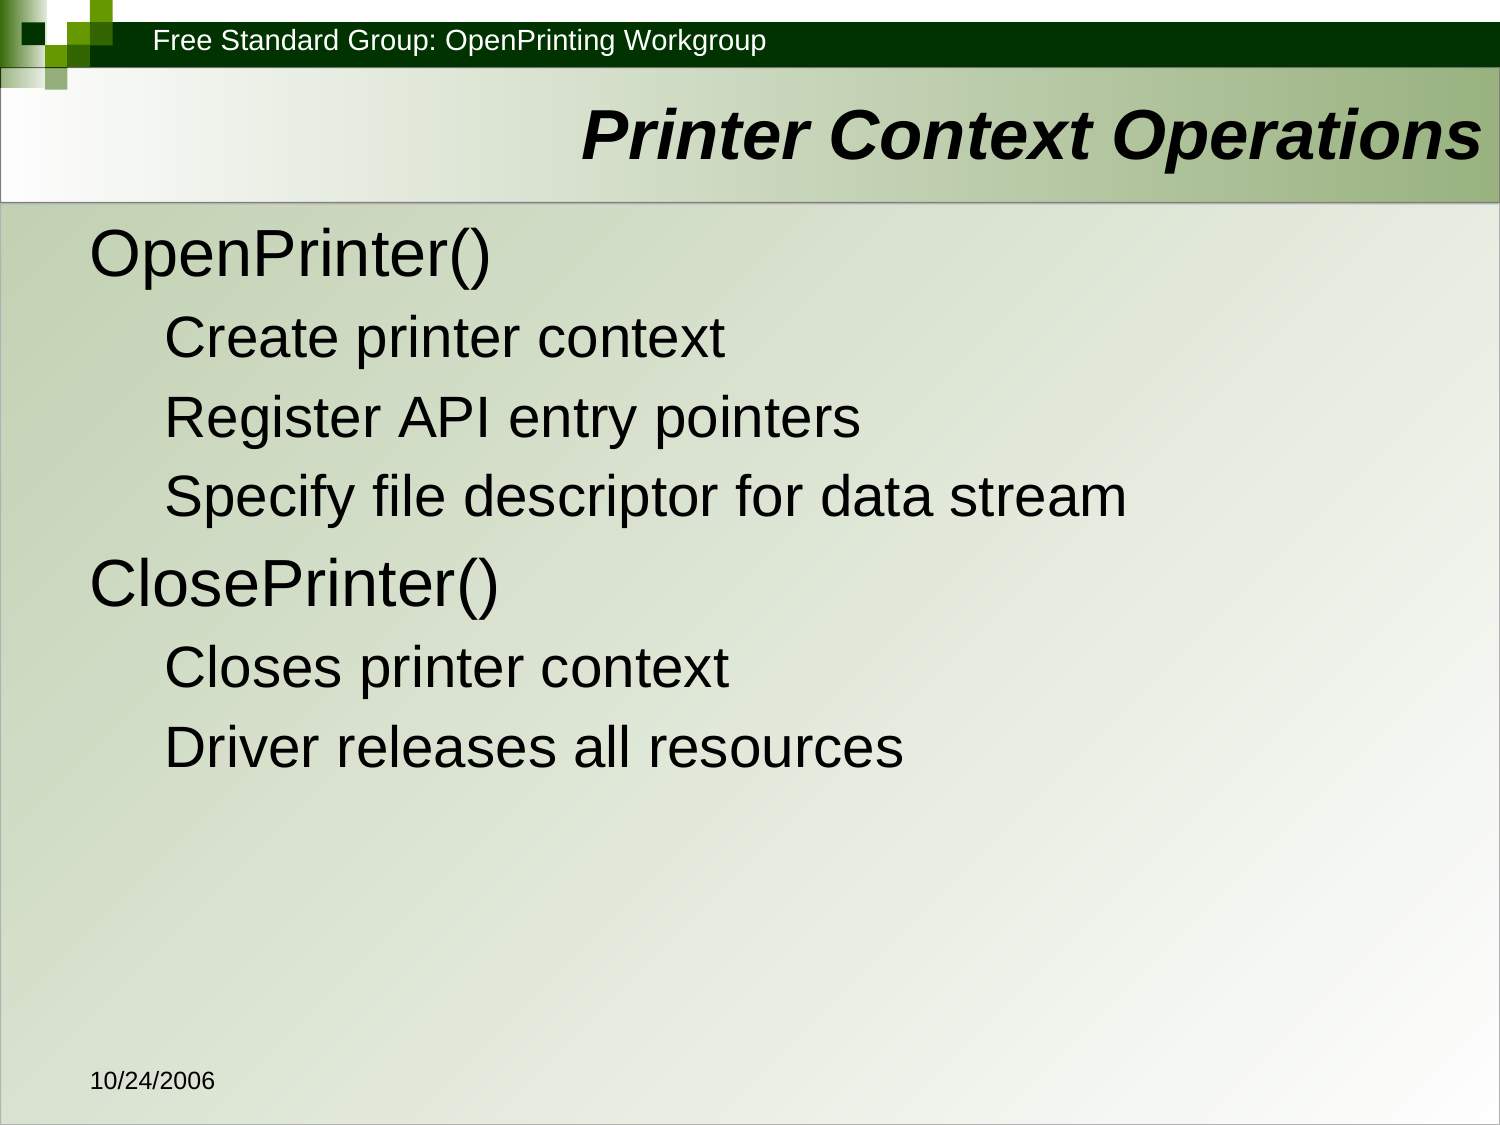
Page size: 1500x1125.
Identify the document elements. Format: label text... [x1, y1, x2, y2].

title Printer Context Operations [0, 67, 1500, 203]
list OpenPrinter() Create printer context Register API entry pointers Specify file descriptor for data stream ClosePrinter() Closes printer context Driver releases all resources [75, 207, 1426, 1024]
